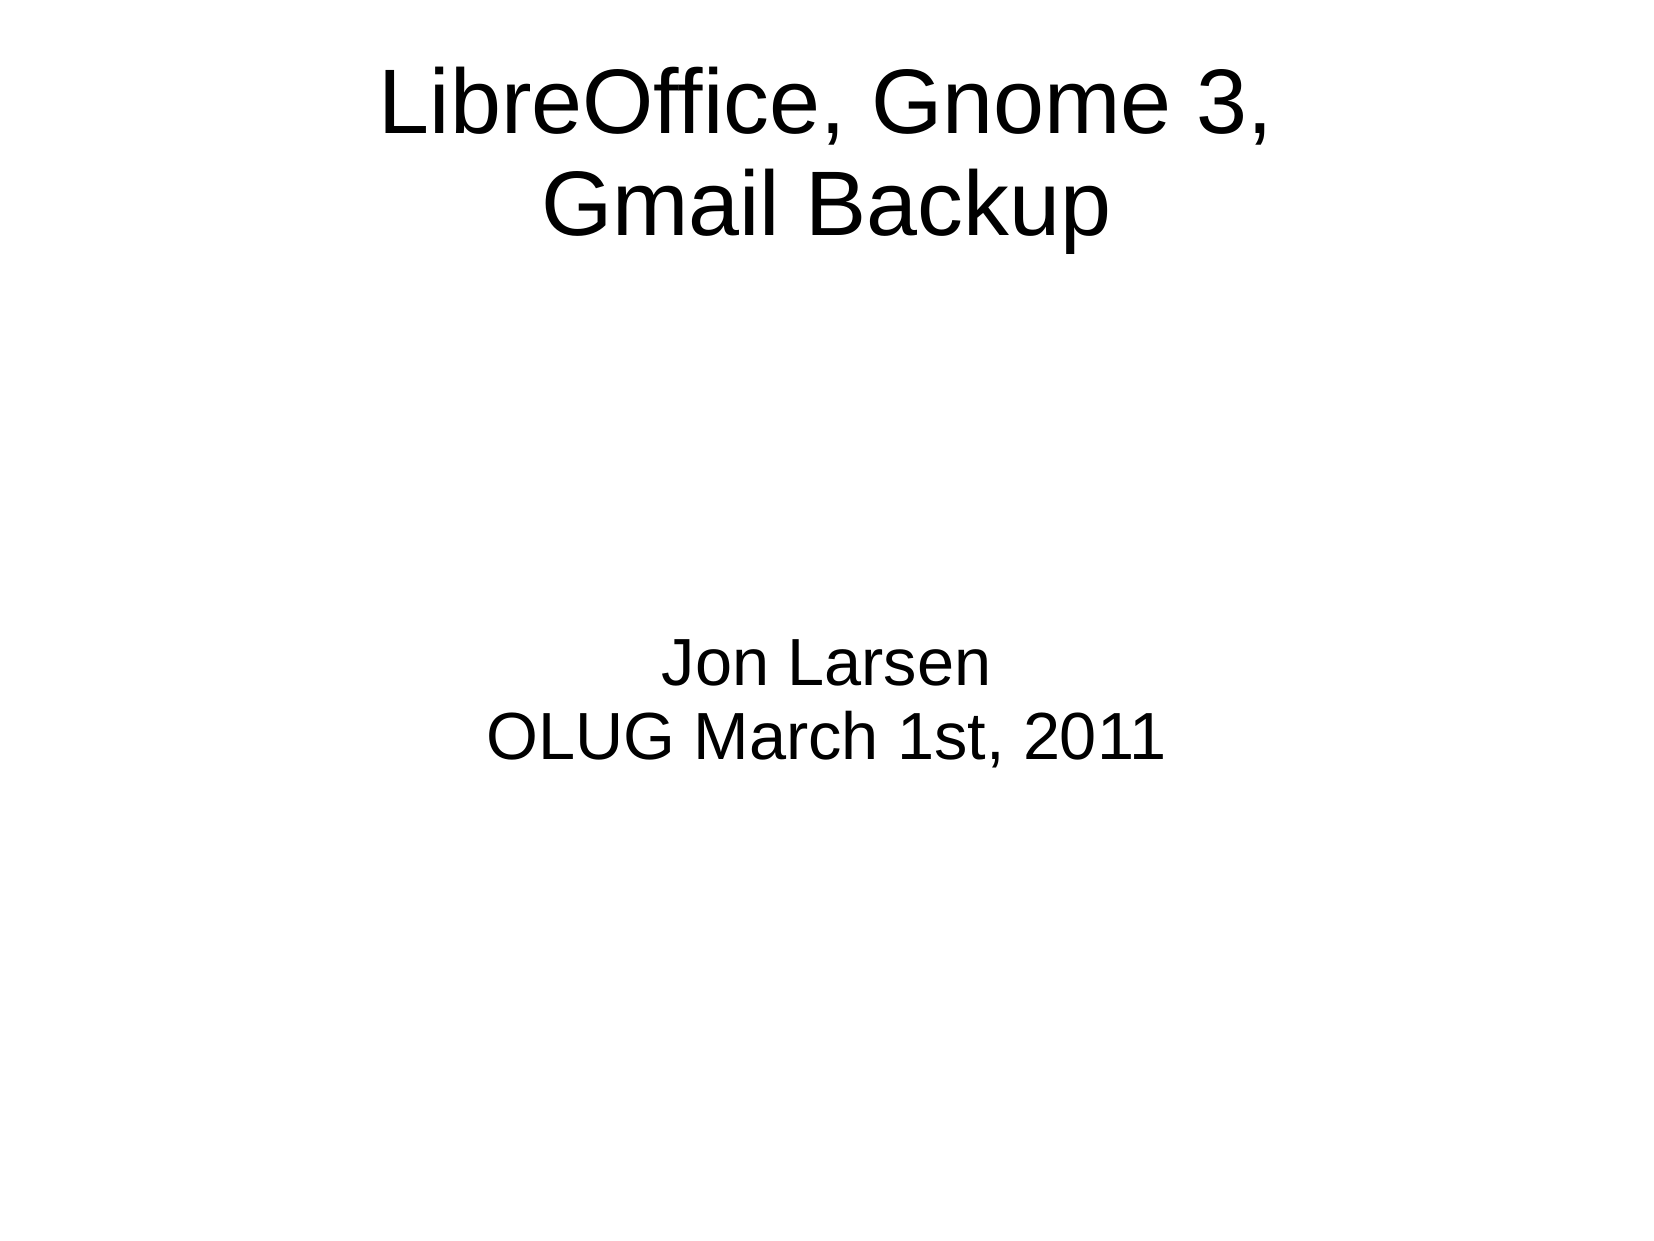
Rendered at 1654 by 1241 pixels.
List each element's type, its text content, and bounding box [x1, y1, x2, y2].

title LibreOffice, Gnome 3, Gmail Backup [82, 49, 1571, 257]
subtitle Jon Larsen OLUG March 1st, 2011 [82, 290, 1571, 1109]
